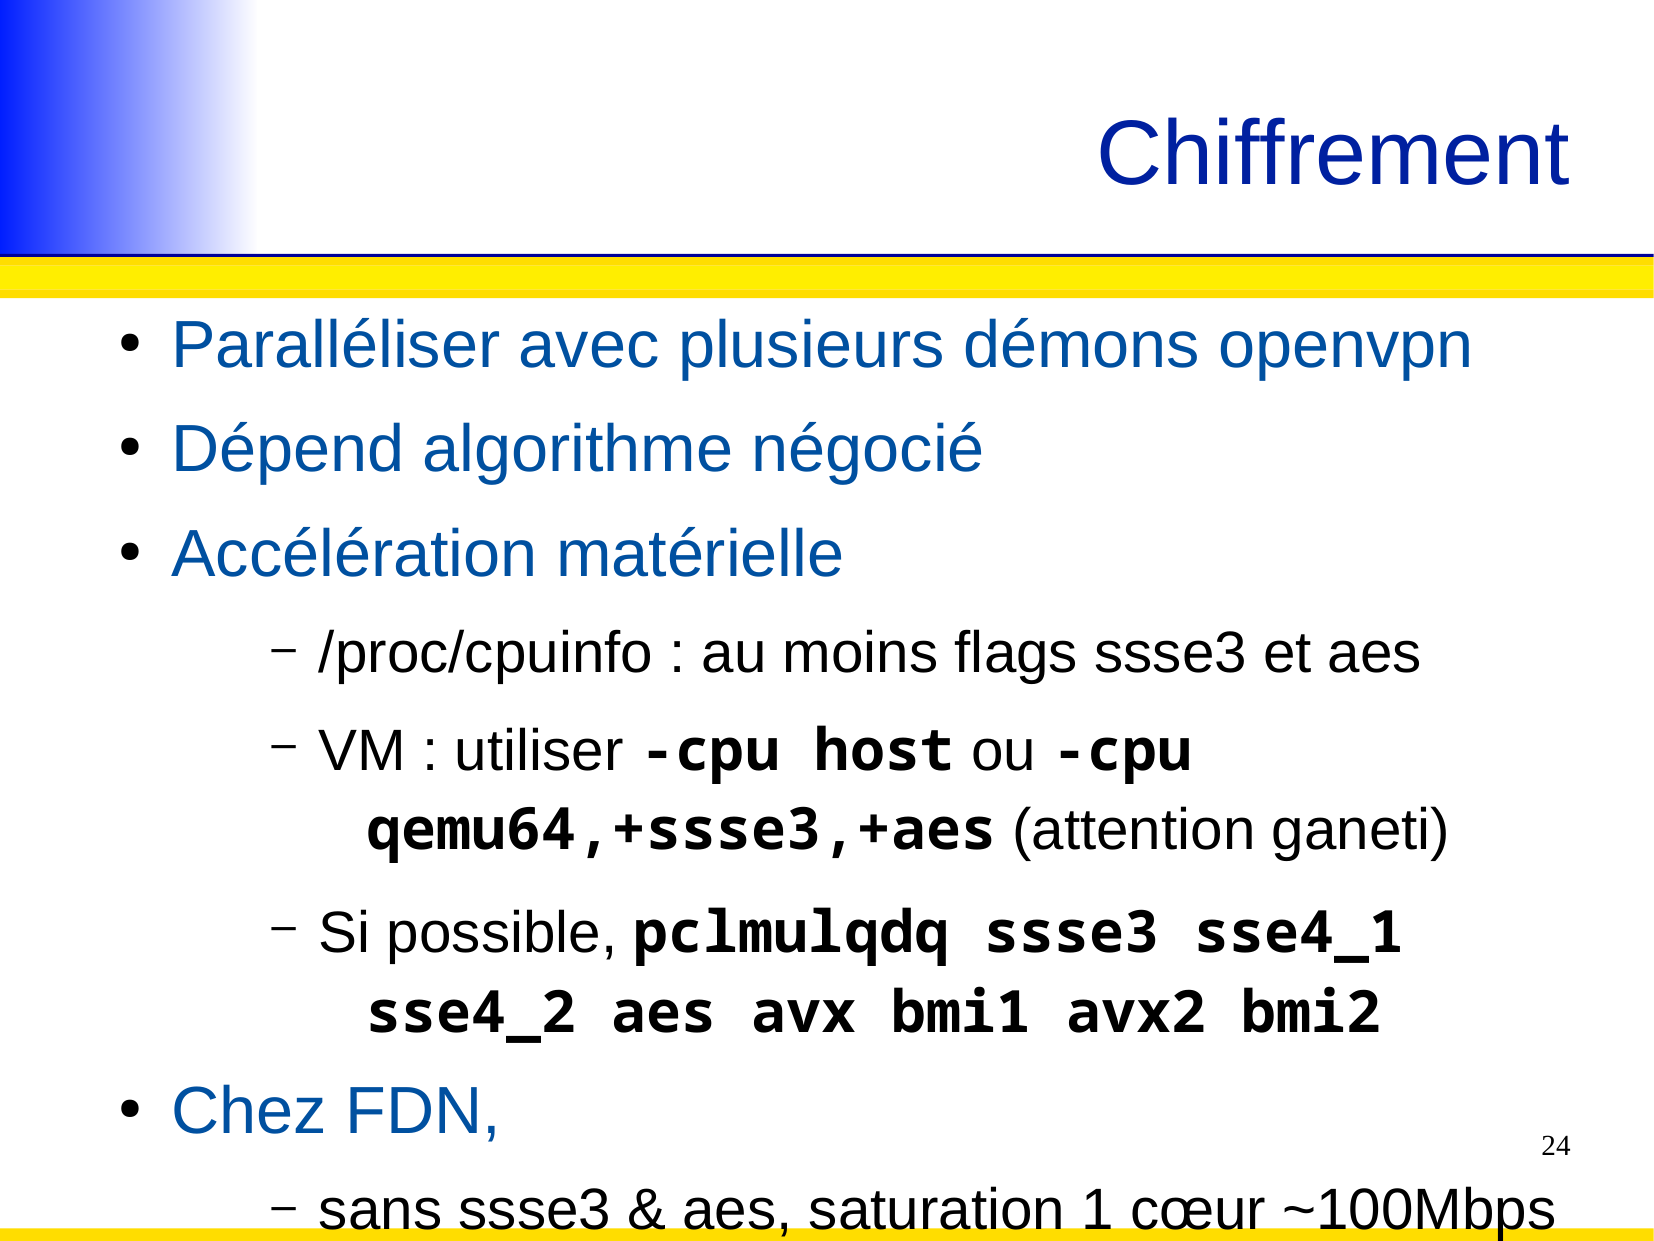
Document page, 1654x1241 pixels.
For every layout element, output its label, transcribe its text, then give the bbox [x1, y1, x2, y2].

title Chiffrement [372, 49, 1571, 257]
list Paralléliser avec plusieurs démons openvpn Dépend algorithme négocié Accélération matérielle /proc/cpuinfo : au moins flags ssse3 et aes VM : utiliser -cpu host ou -cpu qemu64,+ssse3,+aes (attention ganeti) Si possible, pclmulqdq ssse3 sse4_1 sse4_2 aes avx bmi1 avx2 bmi2 Chez FDN, sans ssse3 & aes, saturation 1 cœur ~100Mbps [82, 307, 1571, 1201]
